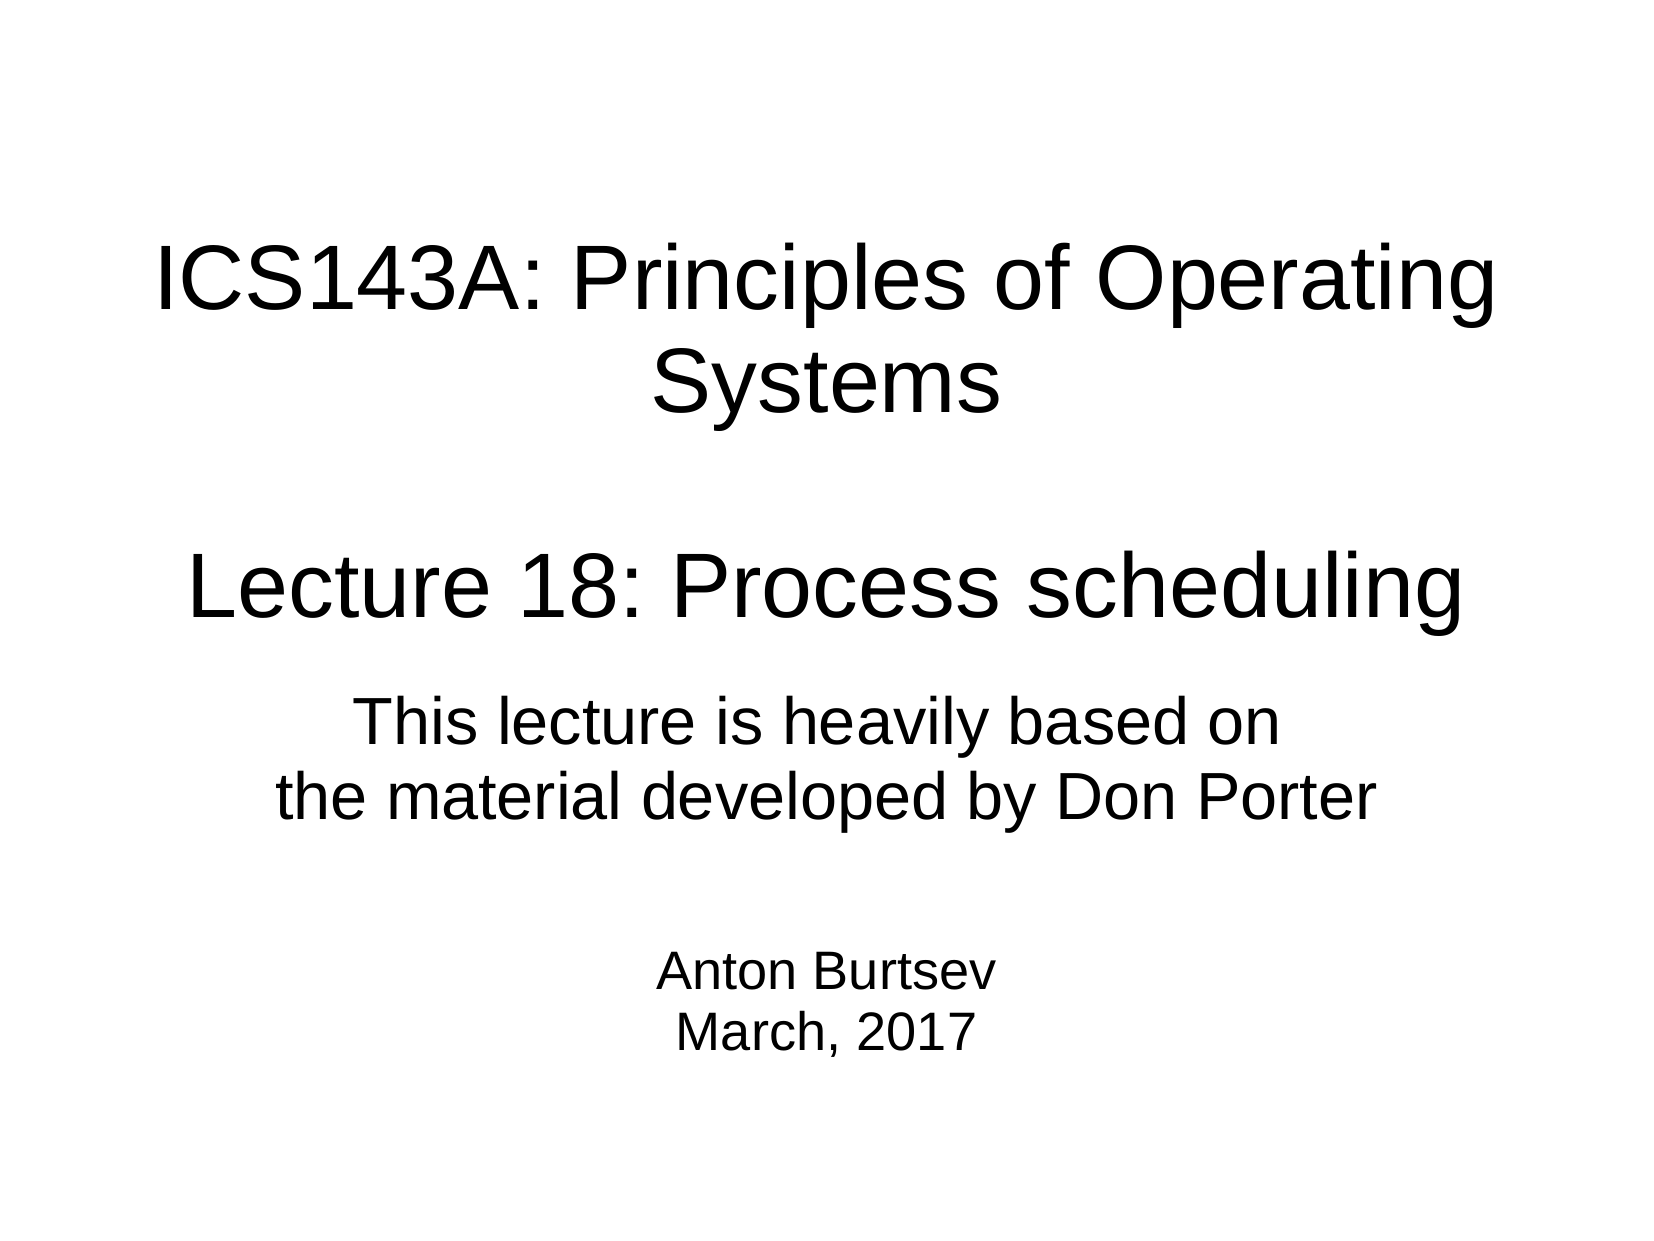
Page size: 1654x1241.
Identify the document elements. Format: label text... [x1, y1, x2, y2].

subtitle This lecture is heavily based on the material developed by Don Porter Anton Burtsev March, 2017 [82, 637, 1571, 1109]
title ICS143A: Principles of Operating Systems Lecture 18: Process scheduling [82, 113, 1571, 637]
